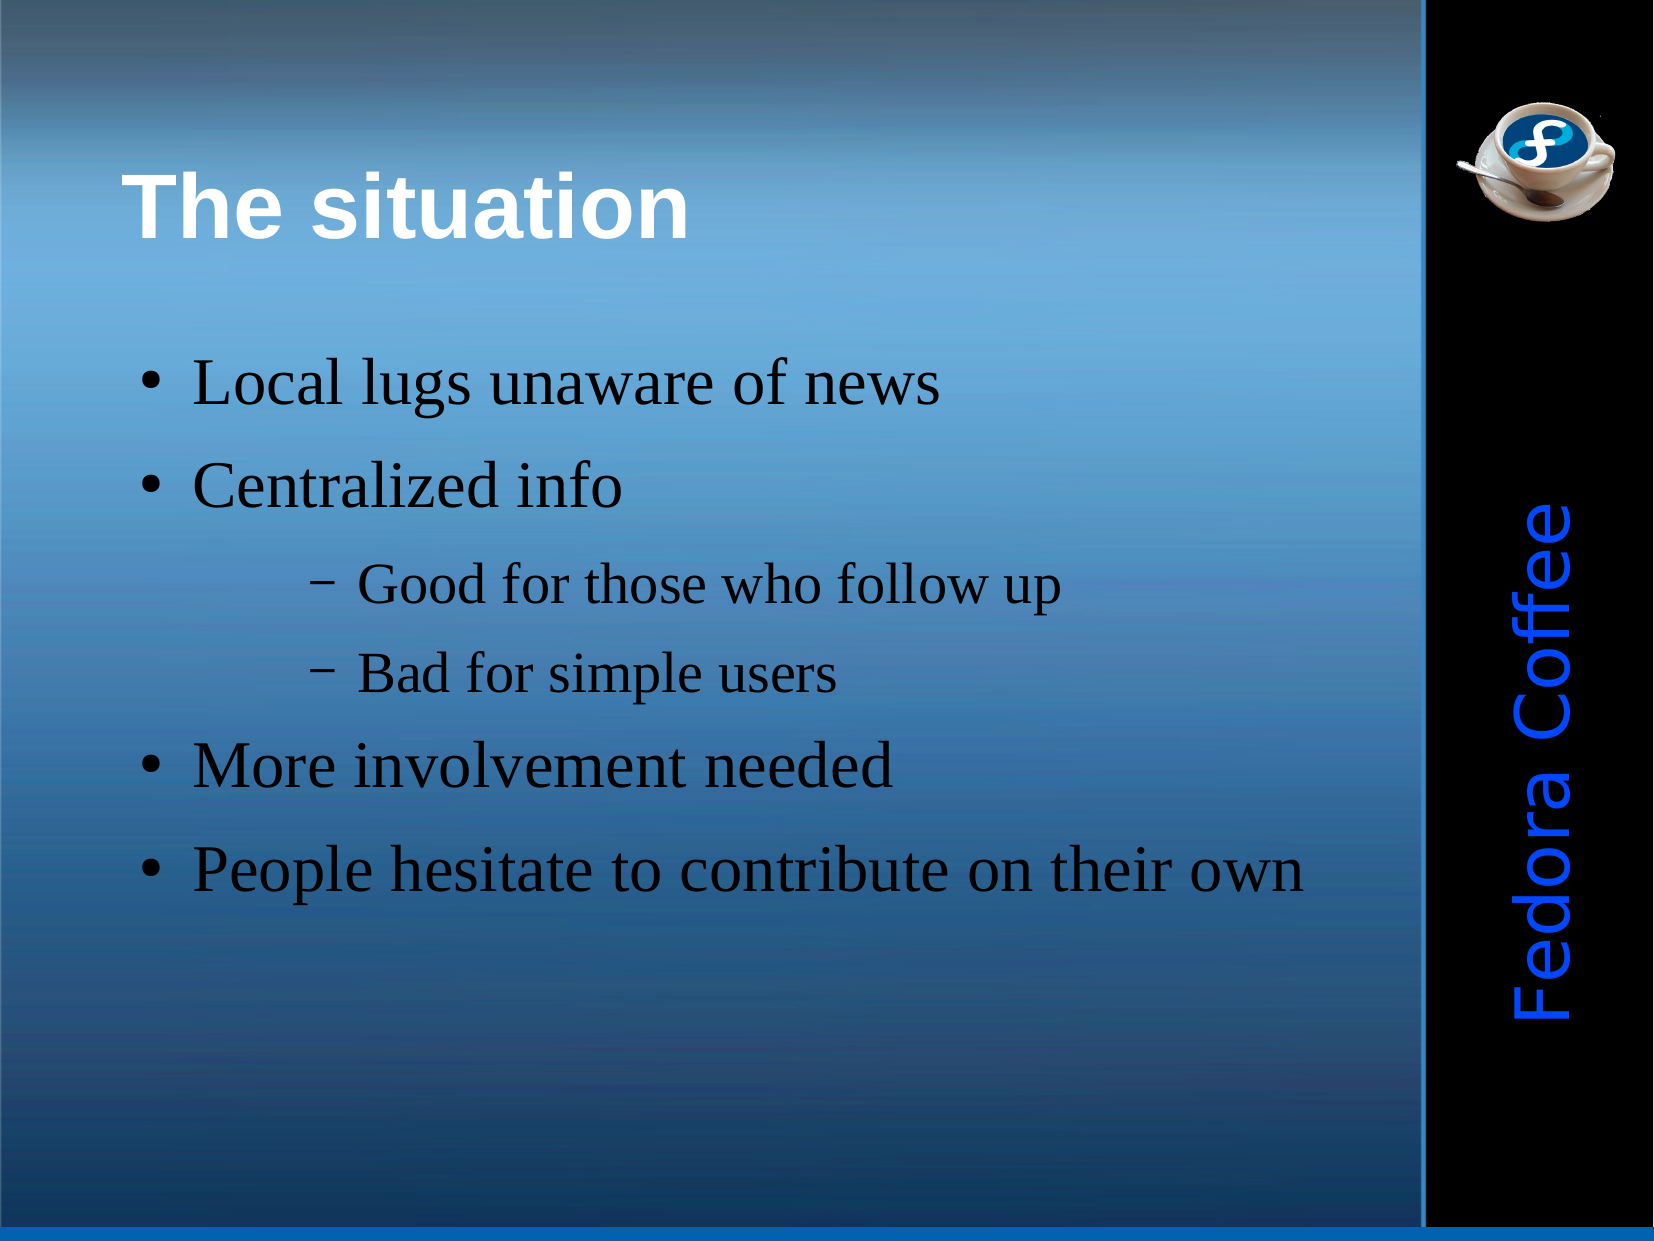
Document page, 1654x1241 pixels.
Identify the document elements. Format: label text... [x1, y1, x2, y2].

title The situation [121, 102, 1533, 311]
list Local lugs unaware of news Centralized info Good for those who follow up Bad for simple users More involvement needed People hesitate to contribute on their own [121, 344, 1533, 1127]
picture [0, 0, 1654, 1227]
text_box Fedora Coffee [1499, 466, 1599, 1027]
